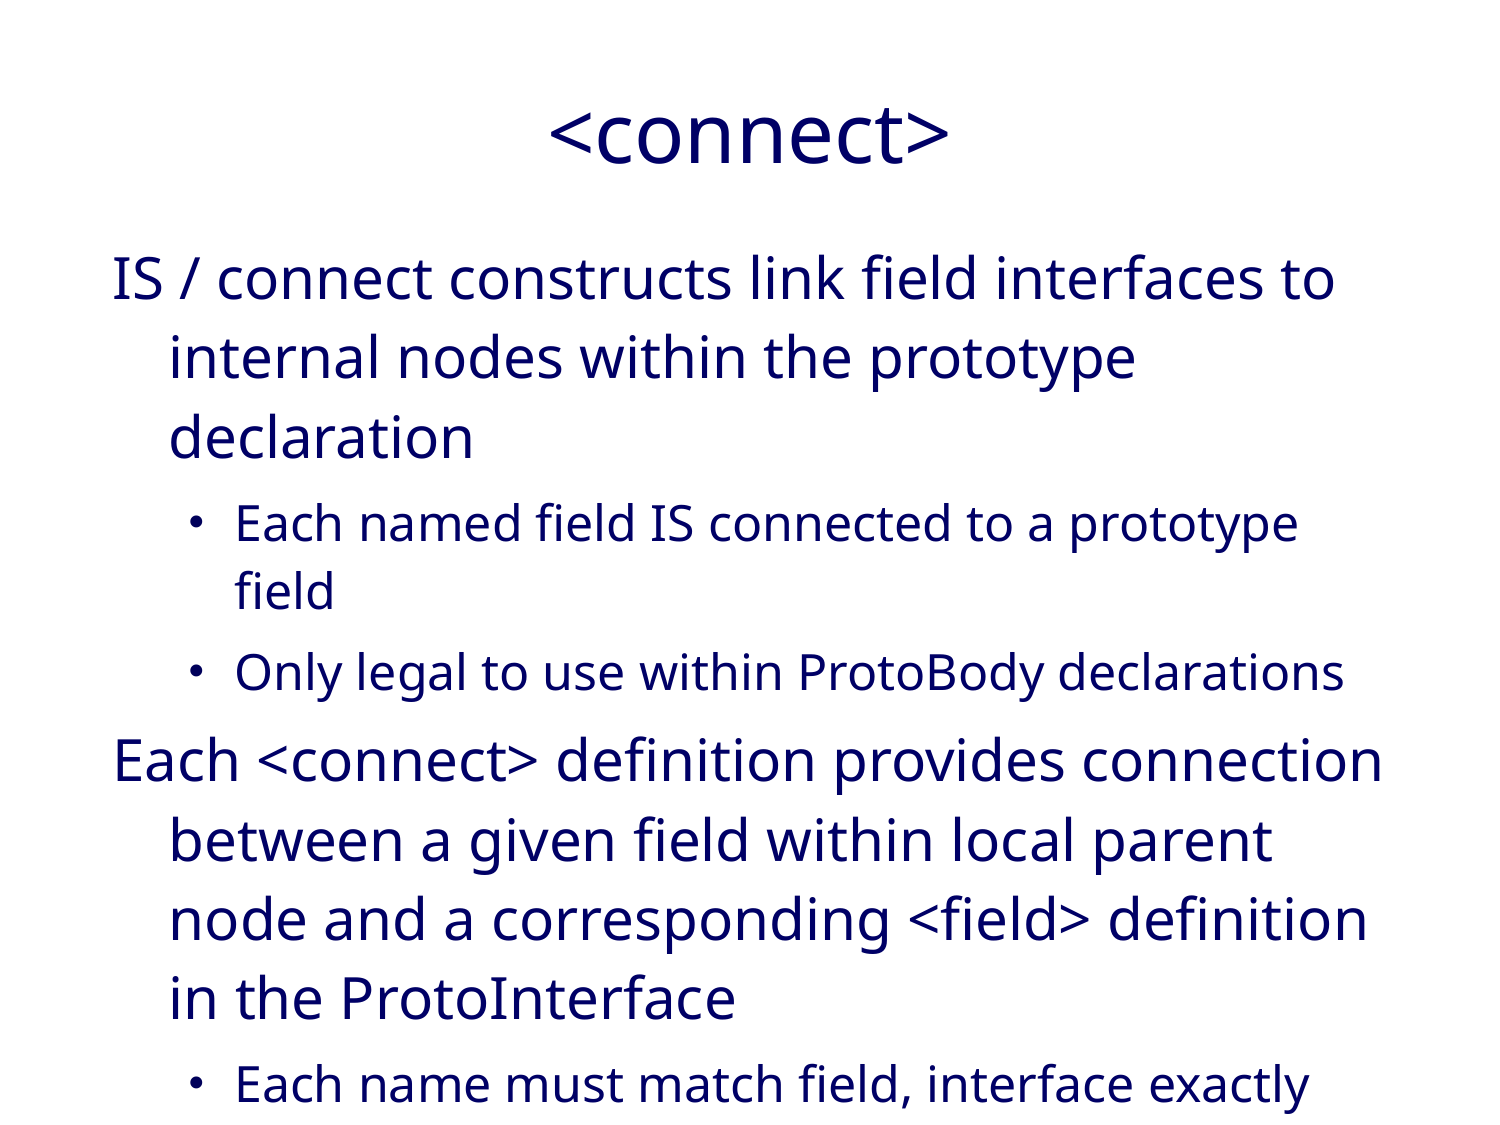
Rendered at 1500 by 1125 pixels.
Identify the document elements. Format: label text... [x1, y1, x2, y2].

title <connect> [112, 37, 1388, 226]
list IS / connect constructs link field interfaces to internal nodes within the prototype declaration Each named field IS connected to a prototype field Only legal to use within ProtoBody declarations Each <connect> definition provides connection between a given field within local parent node and a corresponding <field> definition in the ProtoInterface Each name must match field, interface exactly Identical (eponymous) names often best for clarity Must also match type and accessType exactly [112, 237, 1388, 1038]
